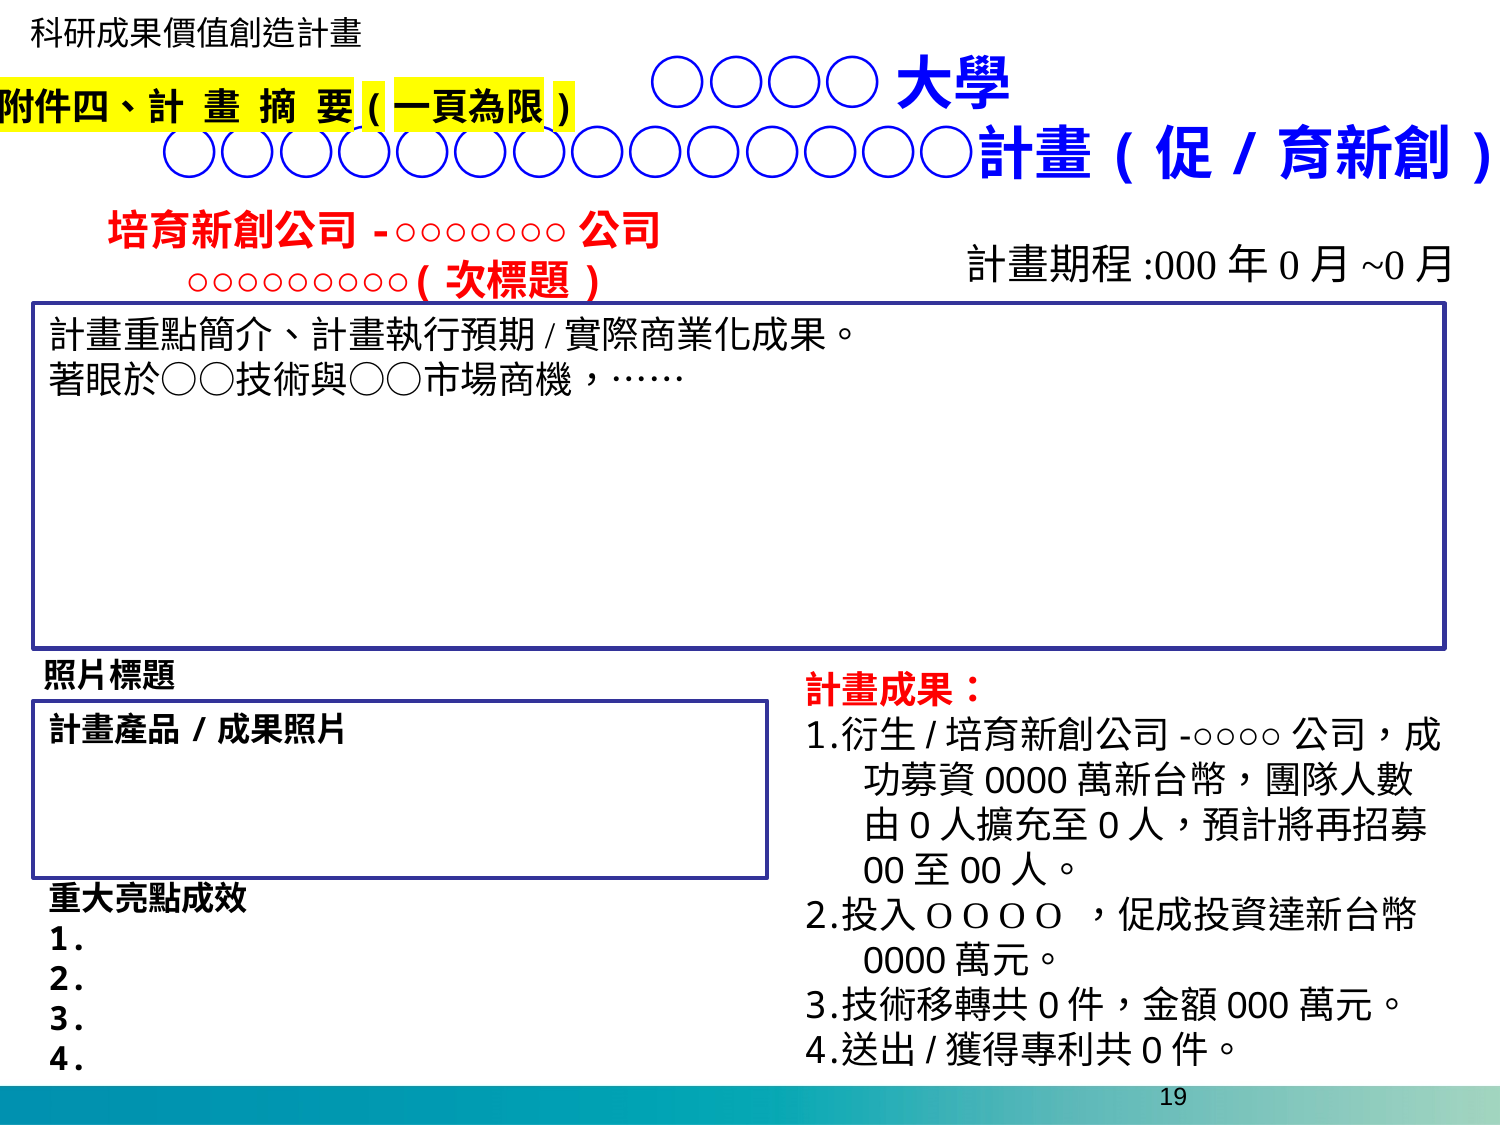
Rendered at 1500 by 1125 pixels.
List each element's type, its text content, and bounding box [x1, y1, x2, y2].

text_box 照片標題 [28, 646, 763, 703]
text_box 計畫成果： 衍生/培育新創公司-○○○○公司，成功募資0000萬新台幣，團隊人數由0人擴充至0人，預計將再招募00至00人。 投入O O O O ，促成投資達新台幣0000萬元。 技術移轉共0件，金額000萬元。 送出/獲得專利共0件。 [789, 658, 1458, 1083]
text_box 附件四、計 畫 摘 要(一頁為限) [0, 75, 620, 137]
title ○○○○大學 ○○○○○○○○○○○○○○計畫(促/育新創) [88, 38, 1500, 191]
text_box 培育新創公司-○○○○○○○公司 ○○○○○○○○○(次標題) [0, 196, 1101, 311]
text_box 計畫產品/成果照片 [33, 700, 768, 878]
text_box 重大亮點成效 1. 2. 3. 4. [34, 880, 757, 1084]
text_box 計畫期程:000年0月~0月 [951, 230, 1472, 295]
text_box 18 [1144, 1039, 1495, 1118]
text_box 計畫重點簡介、計畫執行預期/實際商業化成果。 著眼於○○技術與○○市場商機，…… [33, 303, 1444, 648]
